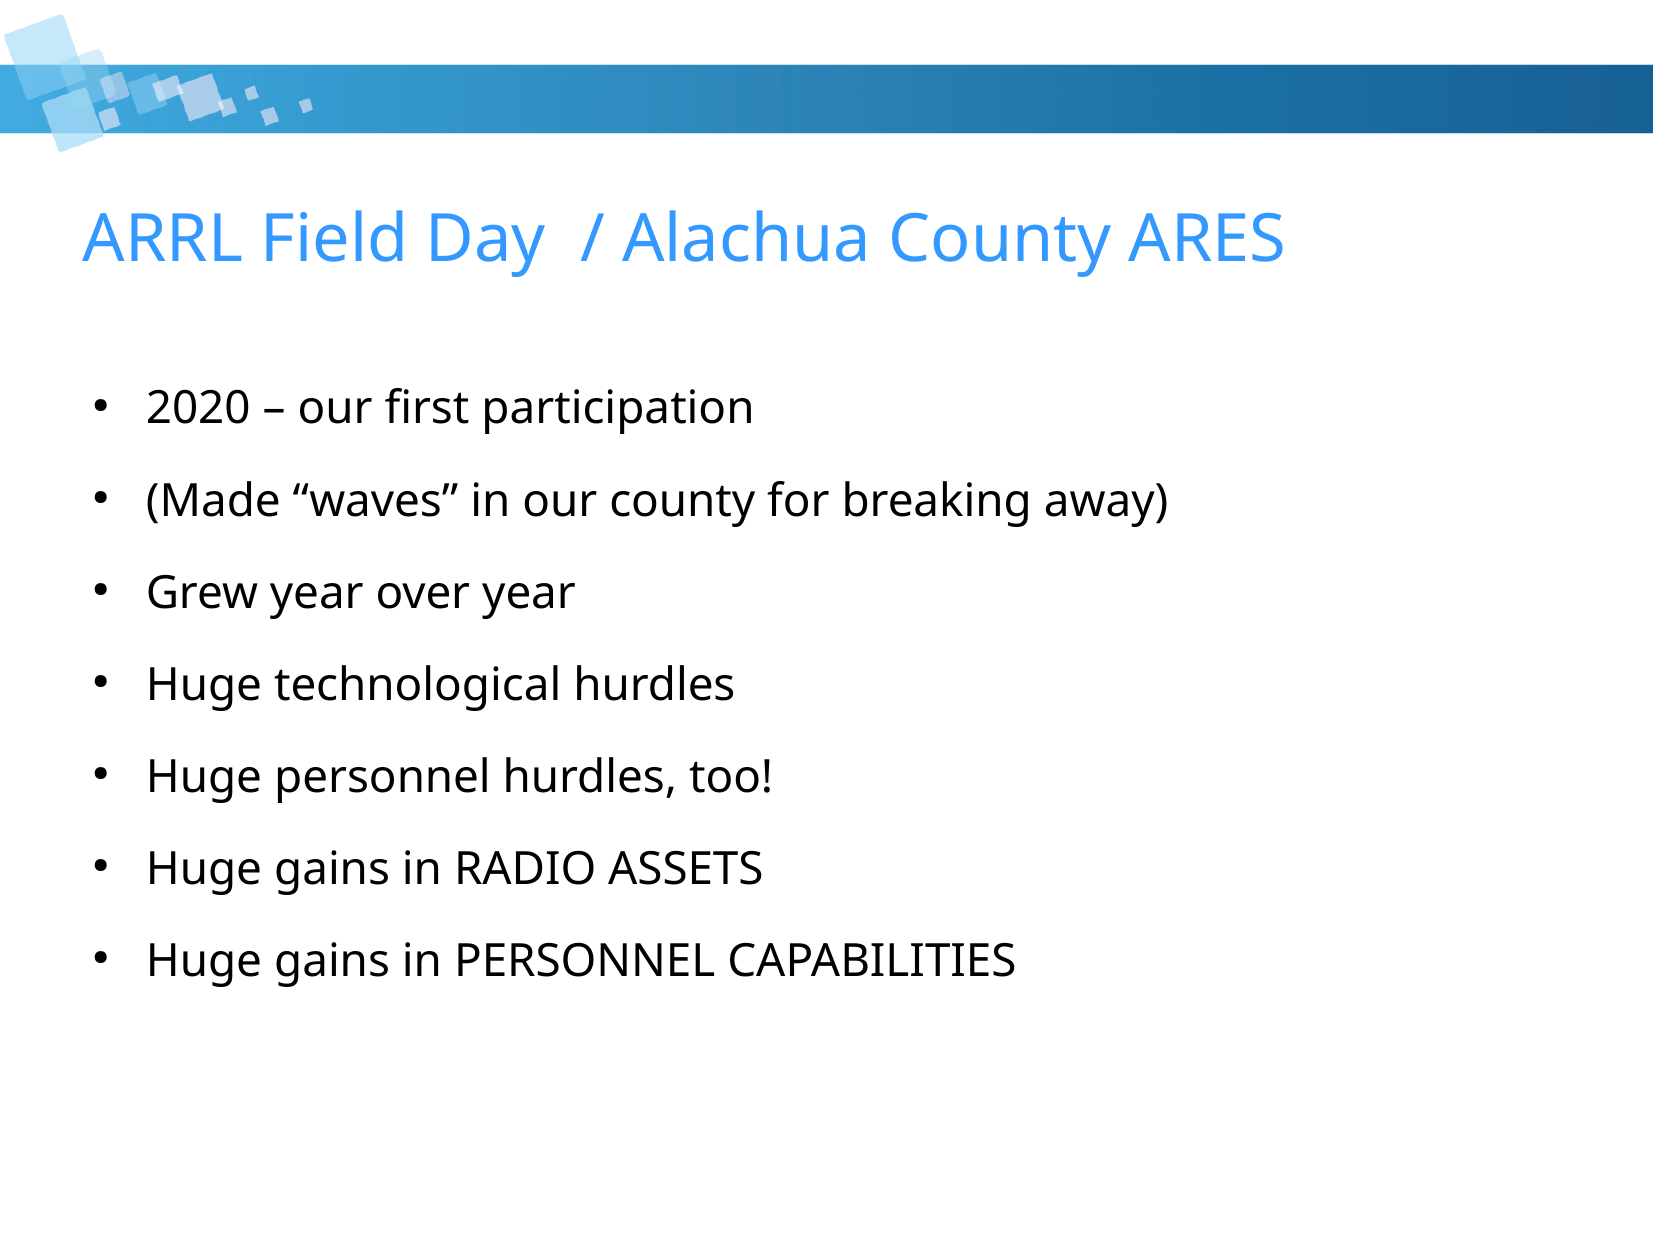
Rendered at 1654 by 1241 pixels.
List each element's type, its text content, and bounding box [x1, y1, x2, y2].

picture [0, 0, 1653, 1238]
list 2020 – our first participation (Made “waves” in our county for breaking away) Grew year over year Huge technological hurdles Huge personnel hurdles, too! Huge gains in RADIO ASSETS Huge gains in PERSONNEL CAPABILITIES [75, 375, 1351, 1013]
title ARRL Field Day / Alachua County ARES [82, 139, 1571, 332]
